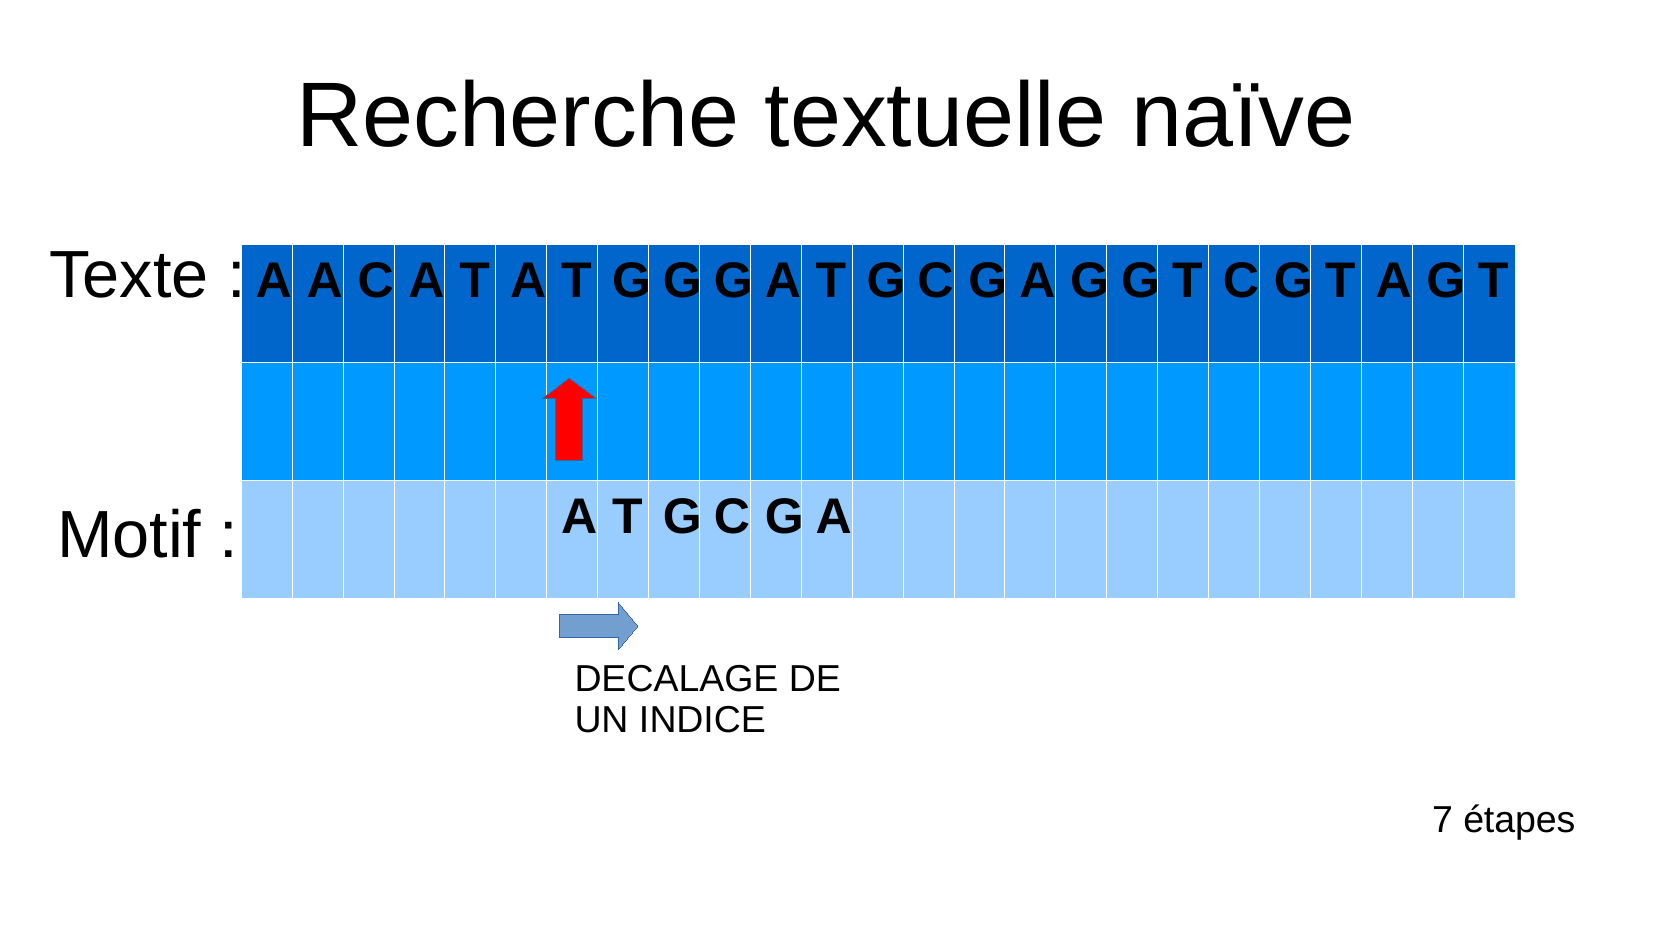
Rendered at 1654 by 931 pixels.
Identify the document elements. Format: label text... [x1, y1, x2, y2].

table_cell [1209, 481, 1259, 598]
table_cell [1413, 363, 1463, 480]
table_cell [1158, 481, 1208, 598]
text_box Motif : [35, 477, 241, 591]
table_cell [547, 363, 597, 398]
table_cell [700, 363, 750, 480]
title Recherche textuelle naïve [82, 37, 1571, 193]
table_header G [955, 245, 1004, 362]
table_cell [293, 363, 343, 480]
table_cell [496, 363, 546, 480]
table_header G [1413, 245, 1463, 362]
table_cell [1362, 481, 1412, 598]
table_cell [1260, 363, 1310, 480]
table_header C [344, 245, 394, 362]
table_cell [547, 399, 597, 480]
table_cell [1005, 363, 1055, 480]
table_cell [1362, 363, 1412, 480]
table_cell [445, 481, 495, 598]
text_box [559, 602, 638, 649]
table_cell [1311, 363, 1361, 480]
table_cell [293, 481, 343, 598]
table_cell T [598, 481, 648, 598]
table_cell [1005, 481, 1055, 598]
table_cell [445, 363, 495, 480]
table_cell [242, 481, 292, 598]
table_cell [904, 481, 954, 598]
table_header G [1107, 245, 1157, 362]
table_cell [649, 363, 699, 480]
table_header T [445, 245, 495, 362]
table_cell [904, 363, 954, 480]
table_cell C [700, 481, 750, 598]
table_cell A [547, 481, 597, 598]
table_cell [1158, 363, 1208, 480]
table_cell [1260, 481, 1310, 598]
table_header G [649, 245, 699, 362]
table_cell [802, 363, 852, 480]
table_header A [1005, 245, 1055, 362]
table_cell [242, 363, 292, 480]
table_cell [496, 481, 546, 598]
table_cell [751, 363, 801, 480]
table_cell [1056, 481, 1106, 598]
table_cell [955, 481, 1004, 598]
text_box 7 étapes [1417, 791, 1630, 851]
table_header A [293, 245, 343, 362]
table_cell [1464, 481, 1515, 598]
table_cell [853, 481, 903, 598]
table_cell [344, 481, 394, 598]
subtitle Texte : [35, 217, 260, 331]
table_header A [395, 245, 444, 362]
table_cell [395, 363, 444, 480]
table_header C [1209, 245, 1259, 362]
table_cell [1209, 363, 1259, 480]
table_cell [1107, 363, 1157, 480]
table_cell [1413, 481, 1463, 598]
table_header G [1056, 245, 1106, 362]
table_cell [395, 481, 444, 598]
table_header T [802, 245, 852, 362]
table_cell [1056, 363, 1106, 480]
table_cell G [751, 481, 801, 598]
table_cell [853, 363, 903, 480]
table_header G [853, 245, 903, 362]
table_header A [1362, 245, 1412, 362]
table_header A [751, 245, 801, 362]
table_header T [1311, 245, 1361, 362]
text_box [542, 377, 597, 461]
table_header G [700, 245, 750, 362]
table_cell [955, 363, 1004, 480]
table_header G [1260, 245, 1310, 362]
table_cell G [649, 481, 699, 598]
table_header G [598, 245, 648, 362]
table_cell [344, 363, 394, 480]
table_header C [904, 245, 954, 362]
table_header T [1158, 245, 1208, 362]
table_cell [1311, 481, 1361, 598]
table_cell A [802, 481, 852, 598]
table_header A [496, 245, 546, 362]
table_header A [242, 245, 292, 362]
table_cell [1464, 363, 1515, 480]
table_header T [1464, 245, 1515, 362]
table_cell [598, 363, 648, 480]
table_header T [547, 245, 597, 362]
text_box DECALAGE DE UN INDICE [559, 649, 869, 749]
table_cell [1107, 481, 1157, 598]
